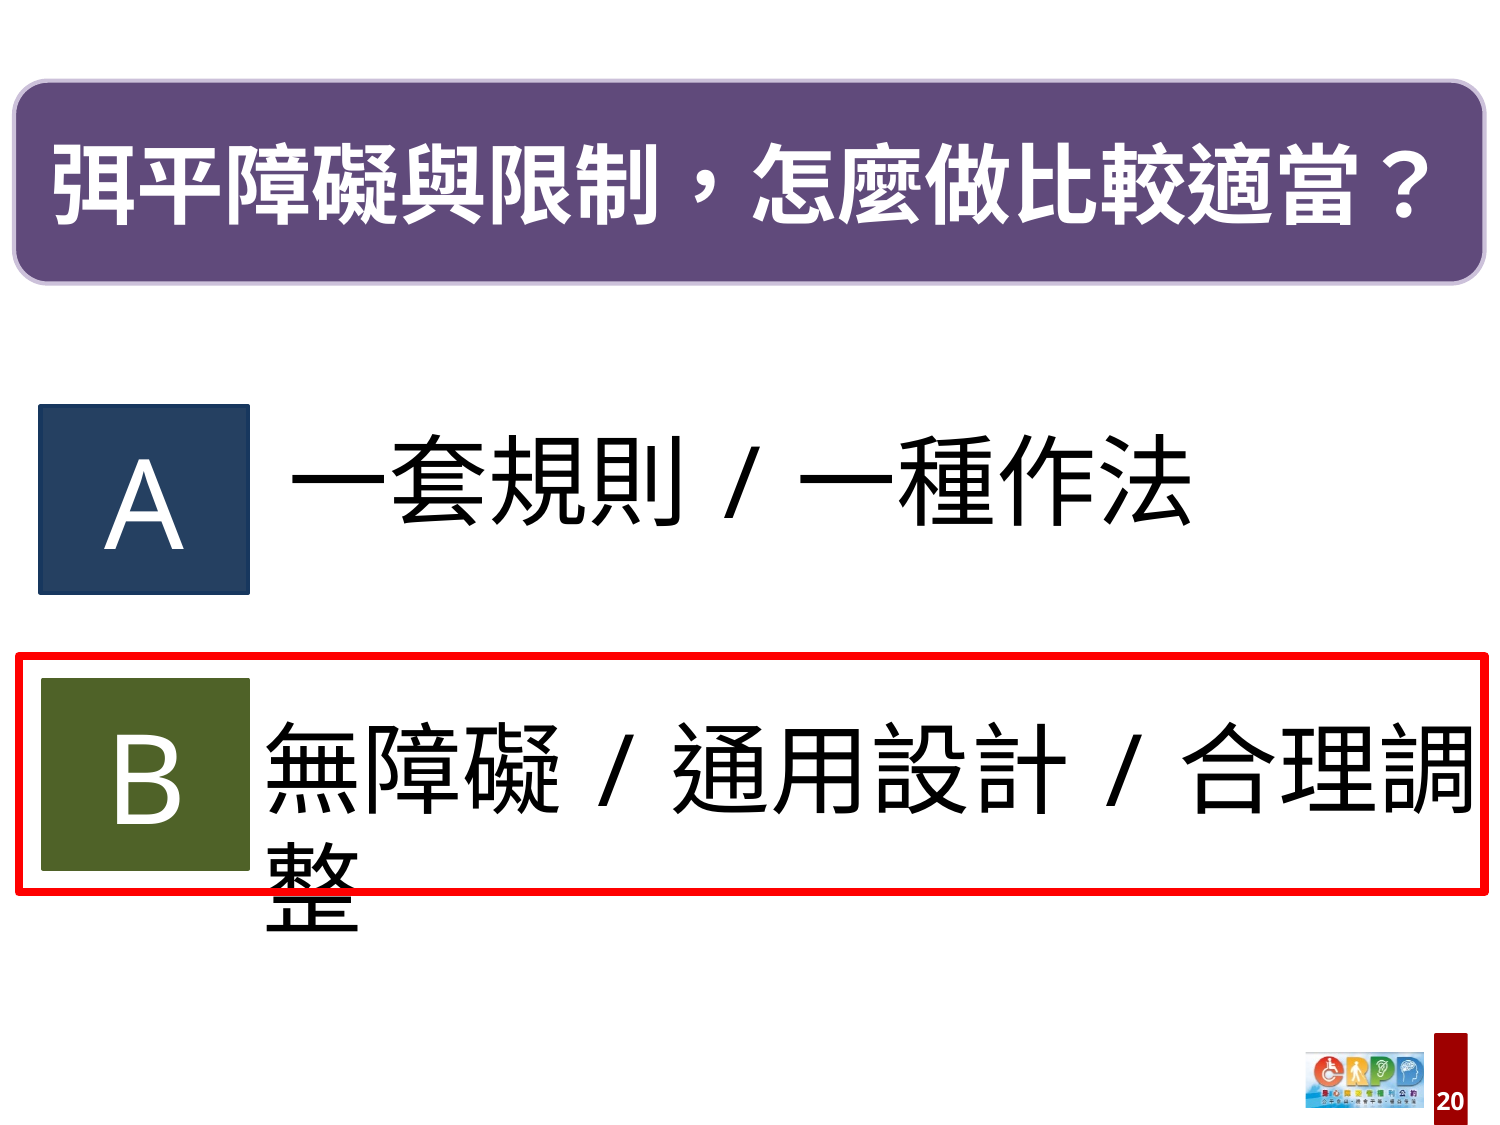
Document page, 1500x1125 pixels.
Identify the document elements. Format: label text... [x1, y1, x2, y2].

text_box A [40, 406, 248, 593]
text_box B [43, 680, 248, 869]
text_box 無障礙/通用設計/合理調整 [247, 699, 1480, 888]
text_box 一套規則/一種作法 [273, 411, 1354, 548]
text_box 無障礙/通用設計/合理調整 [247, 699, 1500, 957]
text_box 弭平障礙與限制，怎麼做比較適當？ [14, 80, 1485, 284]
text_box 20 [1416, 1076, 1485, 1125]
